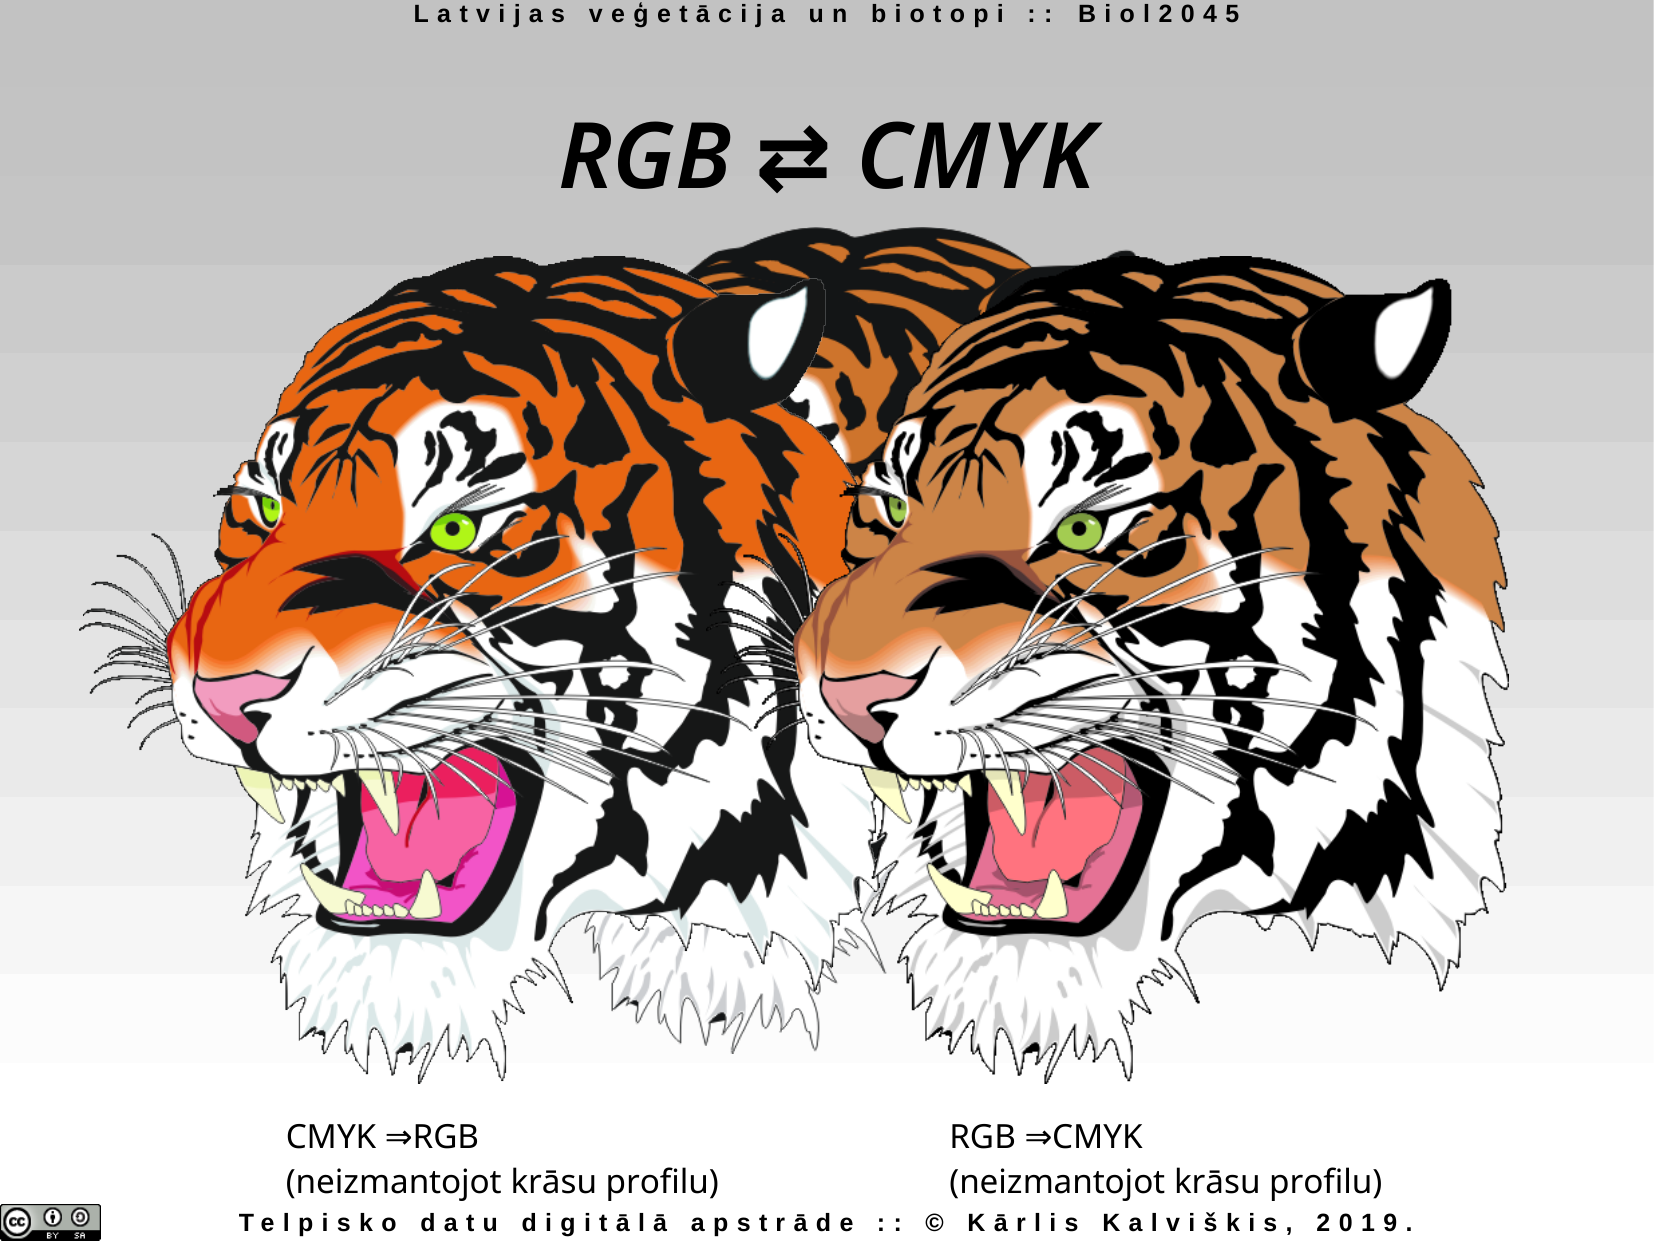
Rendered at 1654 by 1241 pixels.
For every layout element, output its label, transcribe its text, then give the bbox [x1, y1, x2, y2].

title RGB ⇄ CMYK [29, 49, 1625, 258]
text_box RGB ⇒CMYK (neizmantojot krāsu profilu) [949, 1112, 1360, 1193]
picture [0, 0, 1654, 1241]
text_box CMYK ⇒RGB (neizmantojot krāsu profilu) [285, 1112, 697, 1193]
